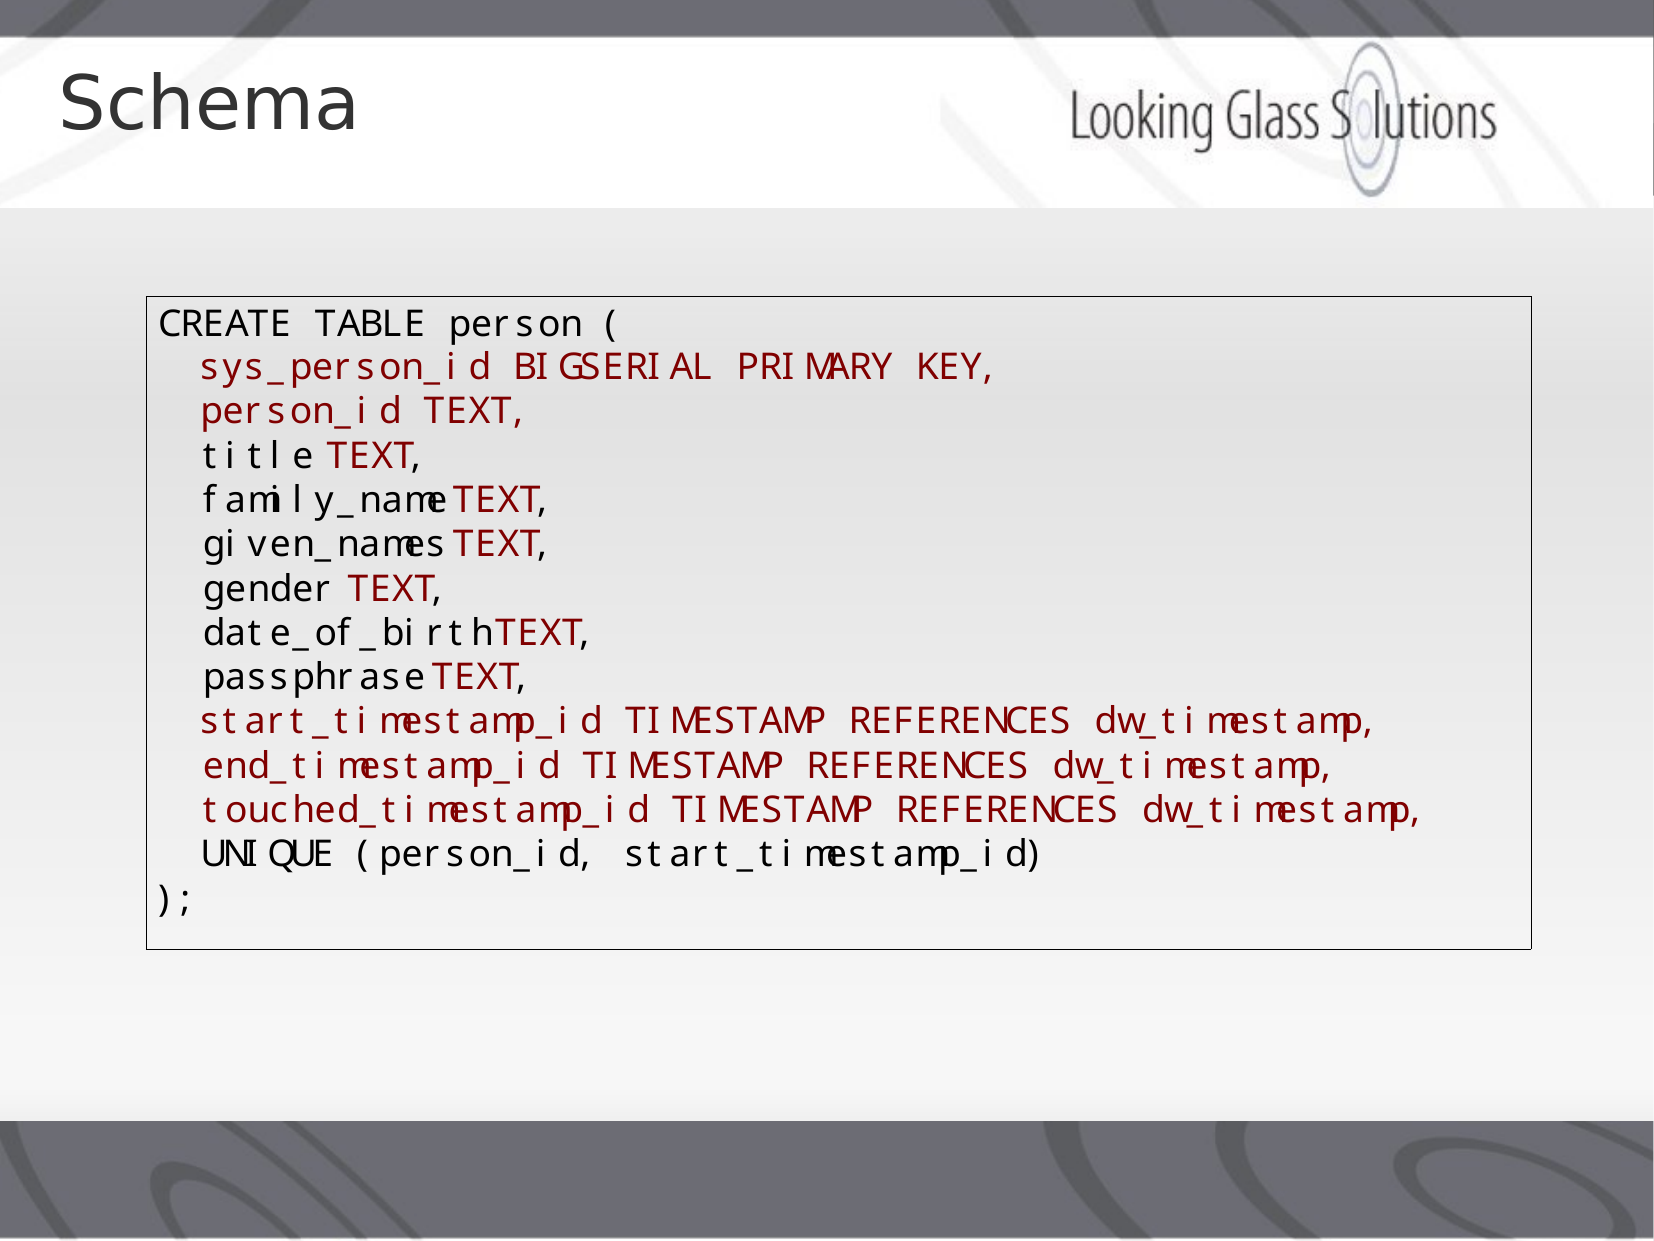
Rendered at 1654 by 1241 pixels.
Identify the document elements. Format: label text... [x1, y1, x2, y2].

chart [90, 296, 1582, 975]
picture [0, 0, 1654, 1241]
title Schema [59, 29, 1270, 178]
